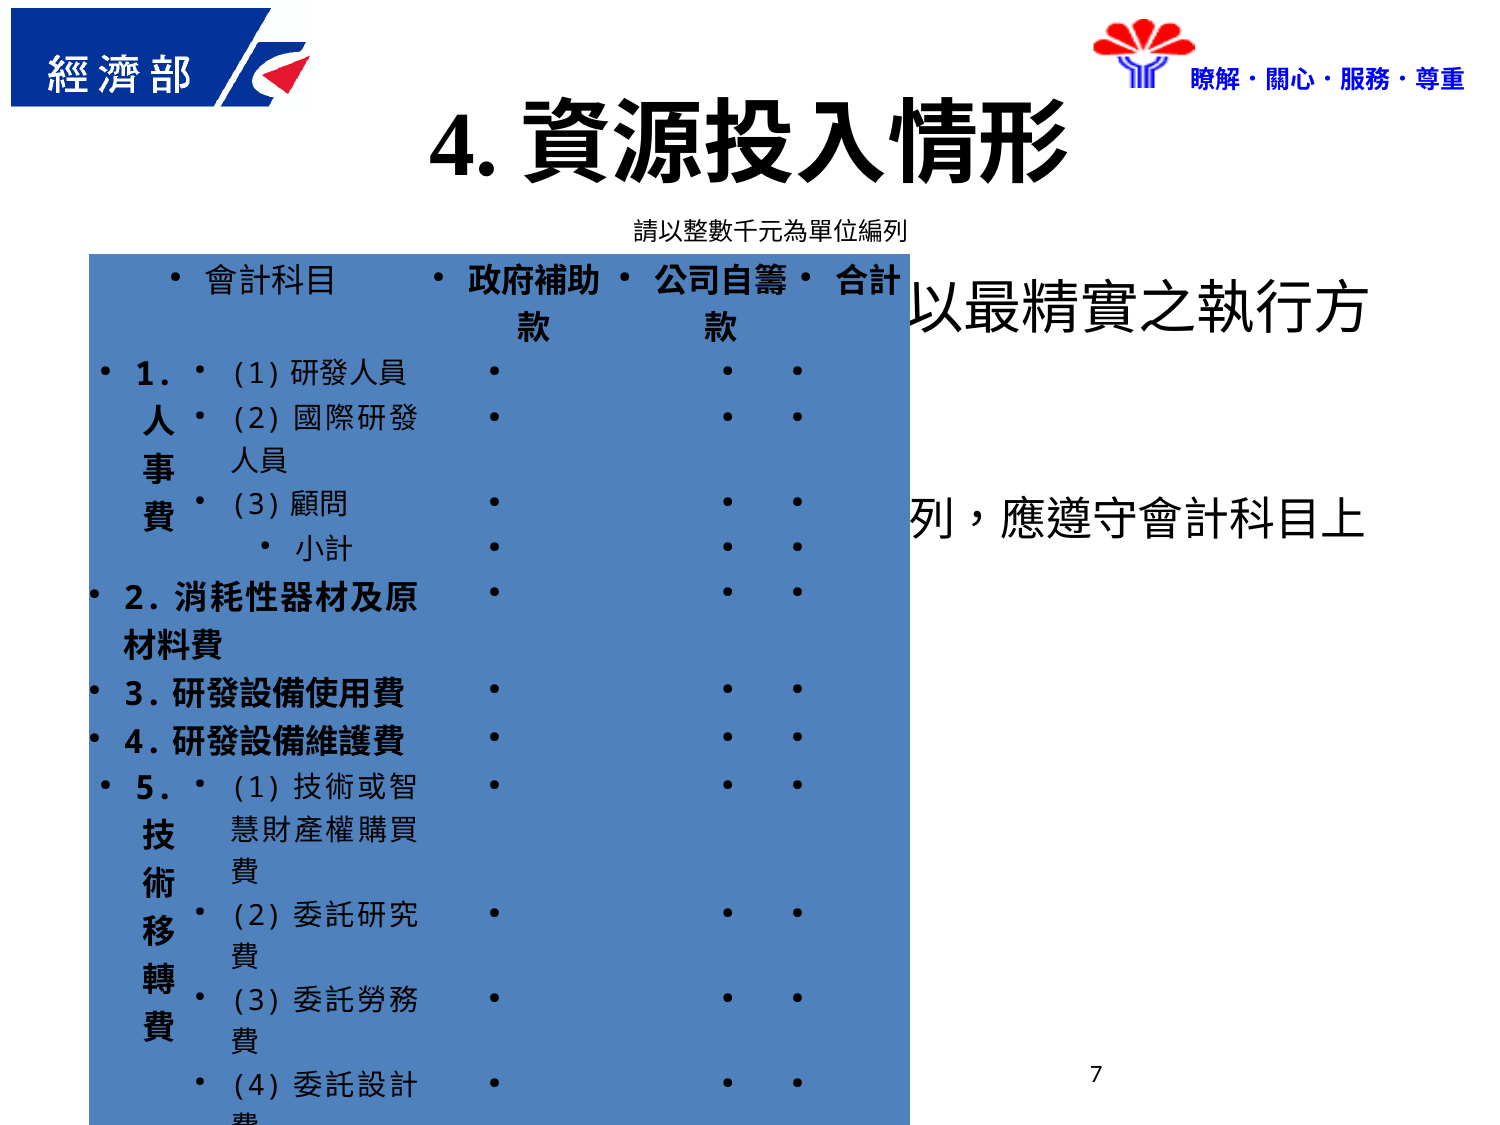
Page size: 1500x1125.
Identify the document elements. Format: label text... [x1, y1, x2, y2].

table_cell [792, 667, 910, 715]
table_cell 4.研發設備維護費 [89, 715, 419, 764]
table_cell [614, 976, 792, 1061]
table_cell [614, 525, 792, 571]
table_cell 小計 [195, 525, 419, 571]
table_cell [419, 715, 614, 764]
table_cell 2.消耗性器材及原材料費 [89, 571, 419, 667]
table_cell [419, 525, 614, 571]
table_cell (2)委託研究費 [195, 891, 419, 976]
table_cell [419, 891, 614, 976]
text_box 6 [1074, 1042, 1426, 1103]
table_cell [792, 571, 910, 667]
table_cell (3)委託勞務費 [195, 976, 419, 1061]
table_header 政府補助款 [419, 254, 614, 350]
table_header 合計 [792, 254, 910, 350]
table_cell [614, 891, 792, 976]
table_cell [419, 395, 614, 480]
table_cell [419, 571, 614, 667]
table_cell 3.研發設備使用費 [89, 667, 419, 715]
table_cell [614, 715, 792, 764]
table_cell [792, 715, 910, 764]
title 4.資源投入情形 [75, 45, 1426, 233]
table_cell [792, 350, 910, 395]
table_cell [614, 395, 792, 480]
table_cell [419, 764, 614, 891]
table_cell [792, 480, 910, 525]
table_cell [792, 764, 910, 891]
table_cell [614, 764, 792, 891]
list 合理估算計畫各年度所需經費，以最精實之執行方案編列，使資源妥善運用。 補助款≤自籌款≤實收資本額 依附件B 「會計科目及編列原則」編列，應遵守會計科目上限，且不含營業稅。 [926, 237, 1454, 980]
table_header 會計科目 [89, 254, 419, 350]
table_cell 1.人事費 [89, 350, 195, 571]
table_cell (2)國際研發人員 [195, 395, 419, 480]
table_cell [614, 571, 792, 667]
table_cell [419, 1061, 614, 1125]
text_box 請以整數千元為單位編列 [619, 208, 924, 253]
table_cell [614, 480, 792, 525]
table_header 公司自籌款 [614, 254, 792, 350]
table_cell [614, 667, 792, 715]
table_cell (1)技術或智慧財產權購買費 [195, 764, 419, 891]
table_cell [419, 350, 614, 395]
table_cell (3)顧問 [195, 480, 419, 525]
table_cell [792, 976, 910, 1061]
table_cell [614, 350, 792, 395]
table_cell [419, 480, 614, 525]
table_cell (4)委託設計費 [195, 1061, 419, 1125]
table_cell [419, 976, 614, 1061]
table_cell [792, 1061, 910, 1125]
table_cell [614, 1061, 792, 1125]
table_cell [792, 525, 910, 571]
table_cell (1)研發人員 [195, 350, 419, 395]
table_cell [792, 891, 910, 976]
table_cell 5.技術移轉費 [89, 764, 195, 1125]
table_cell [419, 667, 614, 715]
table_cell [792, 395, 910, 480]
